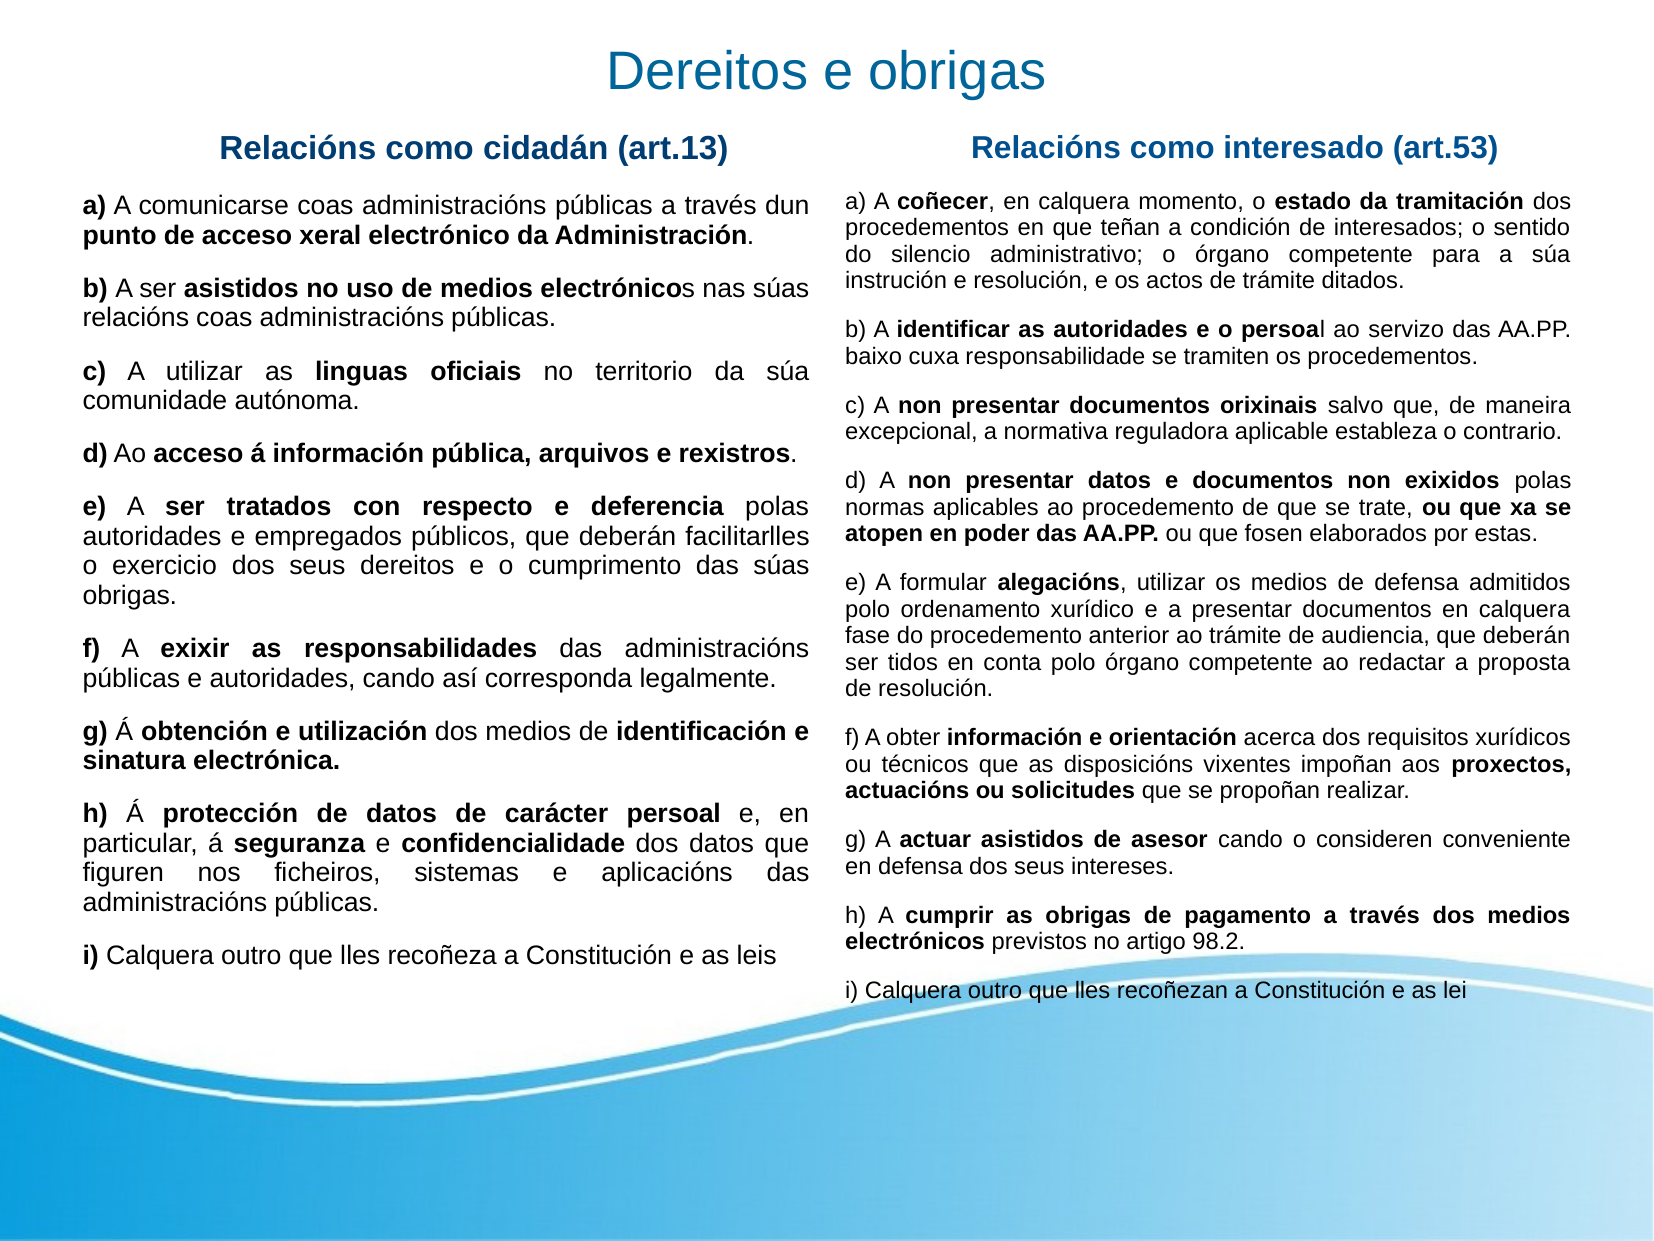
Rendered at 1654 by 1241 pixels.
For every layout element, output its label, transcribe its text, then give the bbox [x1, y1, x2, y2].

list Relacións como cidadán (art.13) a) A comunicarse coas administracións públicas a través dun punto de acceso xeral electrónico da Administración. b) A ser asistidos no uso de medios electrónicos nas súas relacións coas administracións públicas. c) A utilizar as linguas oficiais no territorio da súa comunidade autónoma. d) Ao acceso á información pública, arquivos e rexistros. e) A ser tratados con respecto e deferencia polas autoridades e empregados públicos, que deberán facilitarlles o exercicio dos seus dereitos e o cumprimento das súas obrigas. f) A exixir as responsabilidades das administracións públicas e autoridades, cando así corresponda legalmente. g) Á obtención e utilización dos medios de identificación e sinatura electrónica. h) Á protección de datos de carácter persoal e, en particular, á seguranza e confidencialidade dos datos que figuren nos ficheiros, sistemas e aplicacións das administracións públicas. i) Calquera outro que lles recoñeza a Constitución e as leis [82, 129, 809, 1010]
title Dereitos e obrigas [82, 35, 1571, 107]
picture [0, 952, 1654, 1241]
list Relacións como interesado (art.53) a) A coñecer, en calquera momento, o estado da tramitación dos procedementos en que teñan a condición de interesados; o sentido do silencio administrativo; o órgano competente para a súa instrución e resolución, e os actos de trámite ditados. b) A identificar as autoridades e o persoal ao servizo das AA.PP. baixo cuxa responsabilidade se tramiten os procedementos. c) A non presentar documentos orixinais salvo que, de maneira excepcional, a normativa reguladora aplicable estableza o contrario. d) A non presentar datos e documentos non exixidos polas normas aplicables ao procedemento de que se trate, ou que xa se atopen en poder das AA.PP. ou que fosen elaborados por estas. e) A formular alegacións, utilizar os medios de defensa admitidos polo ordenamento xurídico e a presentar documentos en calquera fase do procedemento anterior ao trámite de audiencia, que deberán ser tidos en conta polo órgano competente ao redactar a proposta de resolución. f) A obter información e orientación acerca dos requisitos xurídicos ou técnicos que as disposicións vixentes impoñan aos proxectos, actuacións ou solicitudes que se propoñan realizar. g) A actuar asistidos de asesor cando o consideren conveniente en defensa dos seus intereses. h) A cumprir as obrigas de pagamento a través dos medios electrónicos previstos no artigo 98.2. i) Calquera outro que lles recoñezan a Constitución e as lei [845, 129, 1572, 1010]
